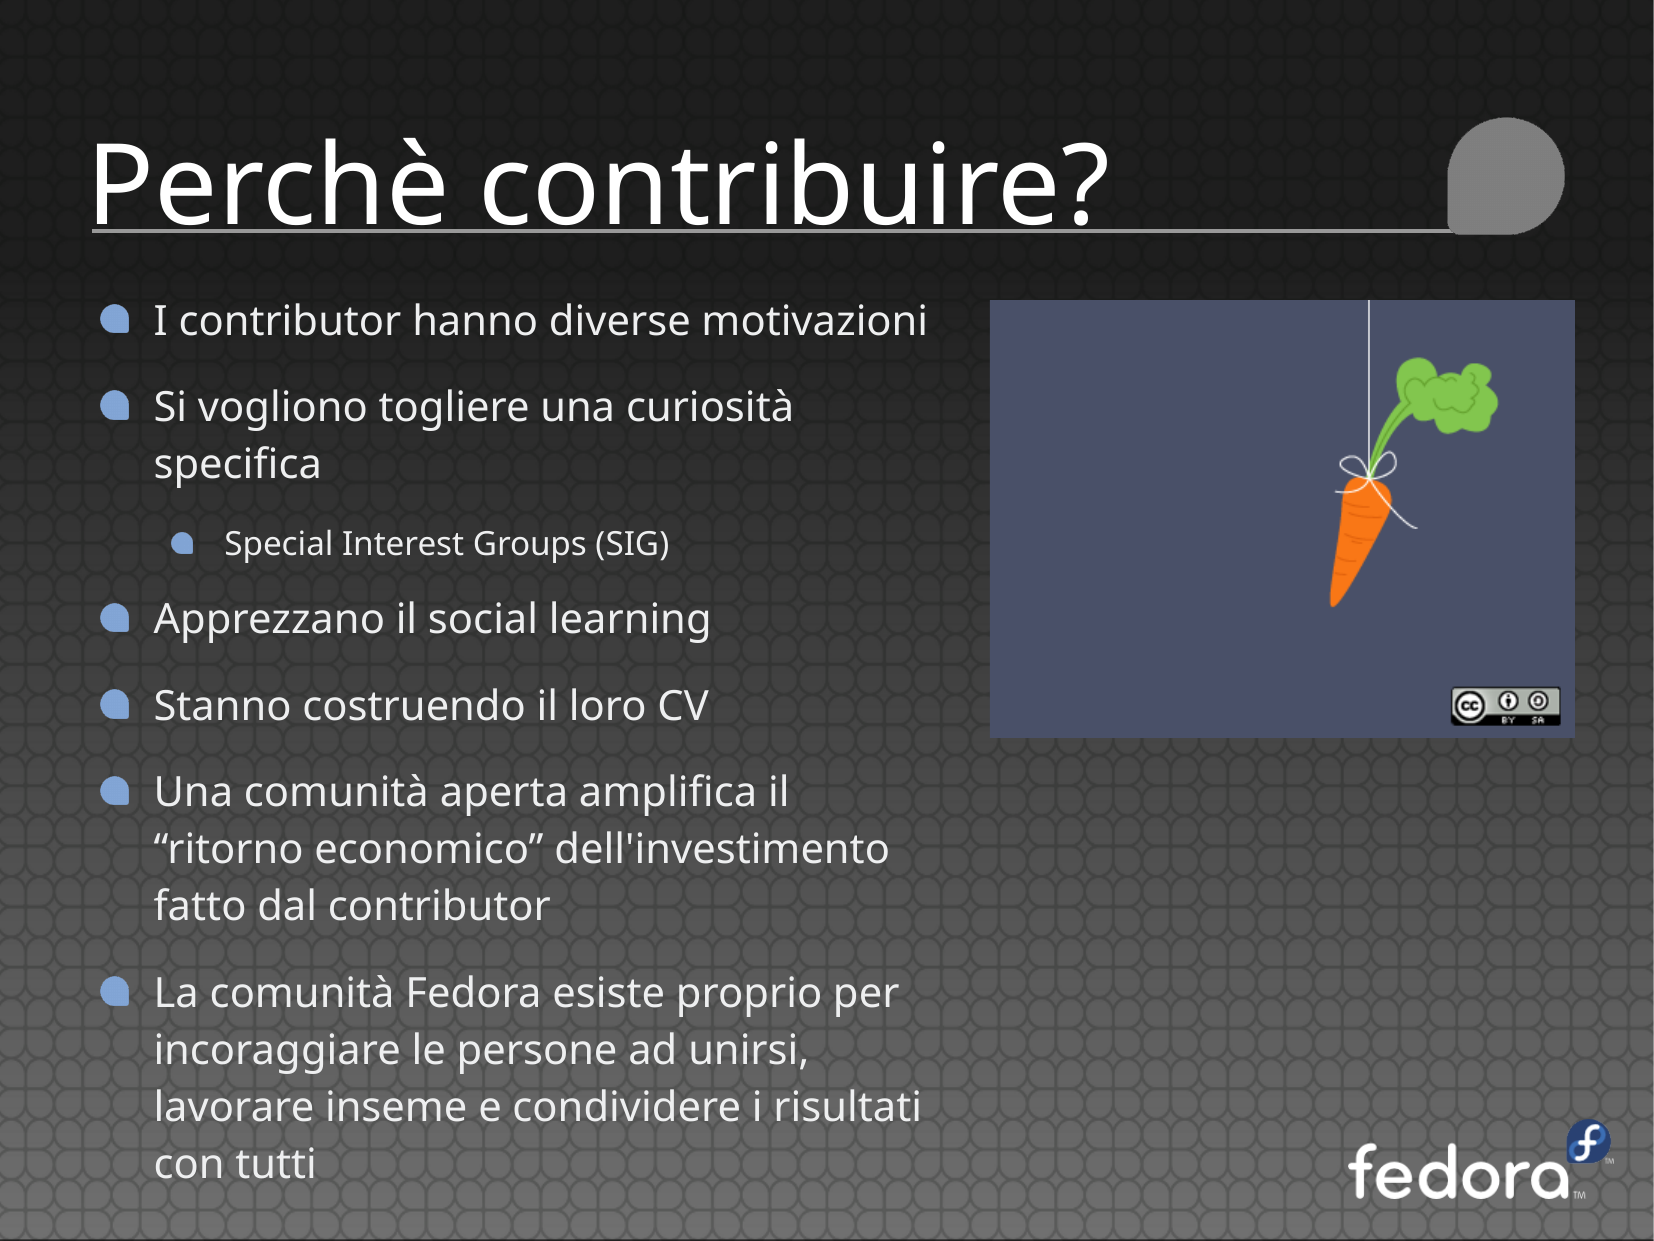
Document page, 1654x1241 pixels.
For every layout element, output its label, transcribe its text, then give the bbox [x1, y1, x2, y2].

list I contributor hanno diverse motivazioni Si vogliono togliere una curiosità specifica Special Interest Groups (SIG) Apprezzano il social learning Stanno costruendo il loro CV Una comunità aperta amplifica il “ritorno economico” dell'investimento fatto dal contributor La comunità Fedora esiste proprio per incoraggiare le persone ad unirsi, lavorare inseme e condividere i risultati con tutti [82, 290, 938, 1109]
title Perchè contribuire? [86, 112, 1576, 249]
picture [0, 0, 1654, 1241]
